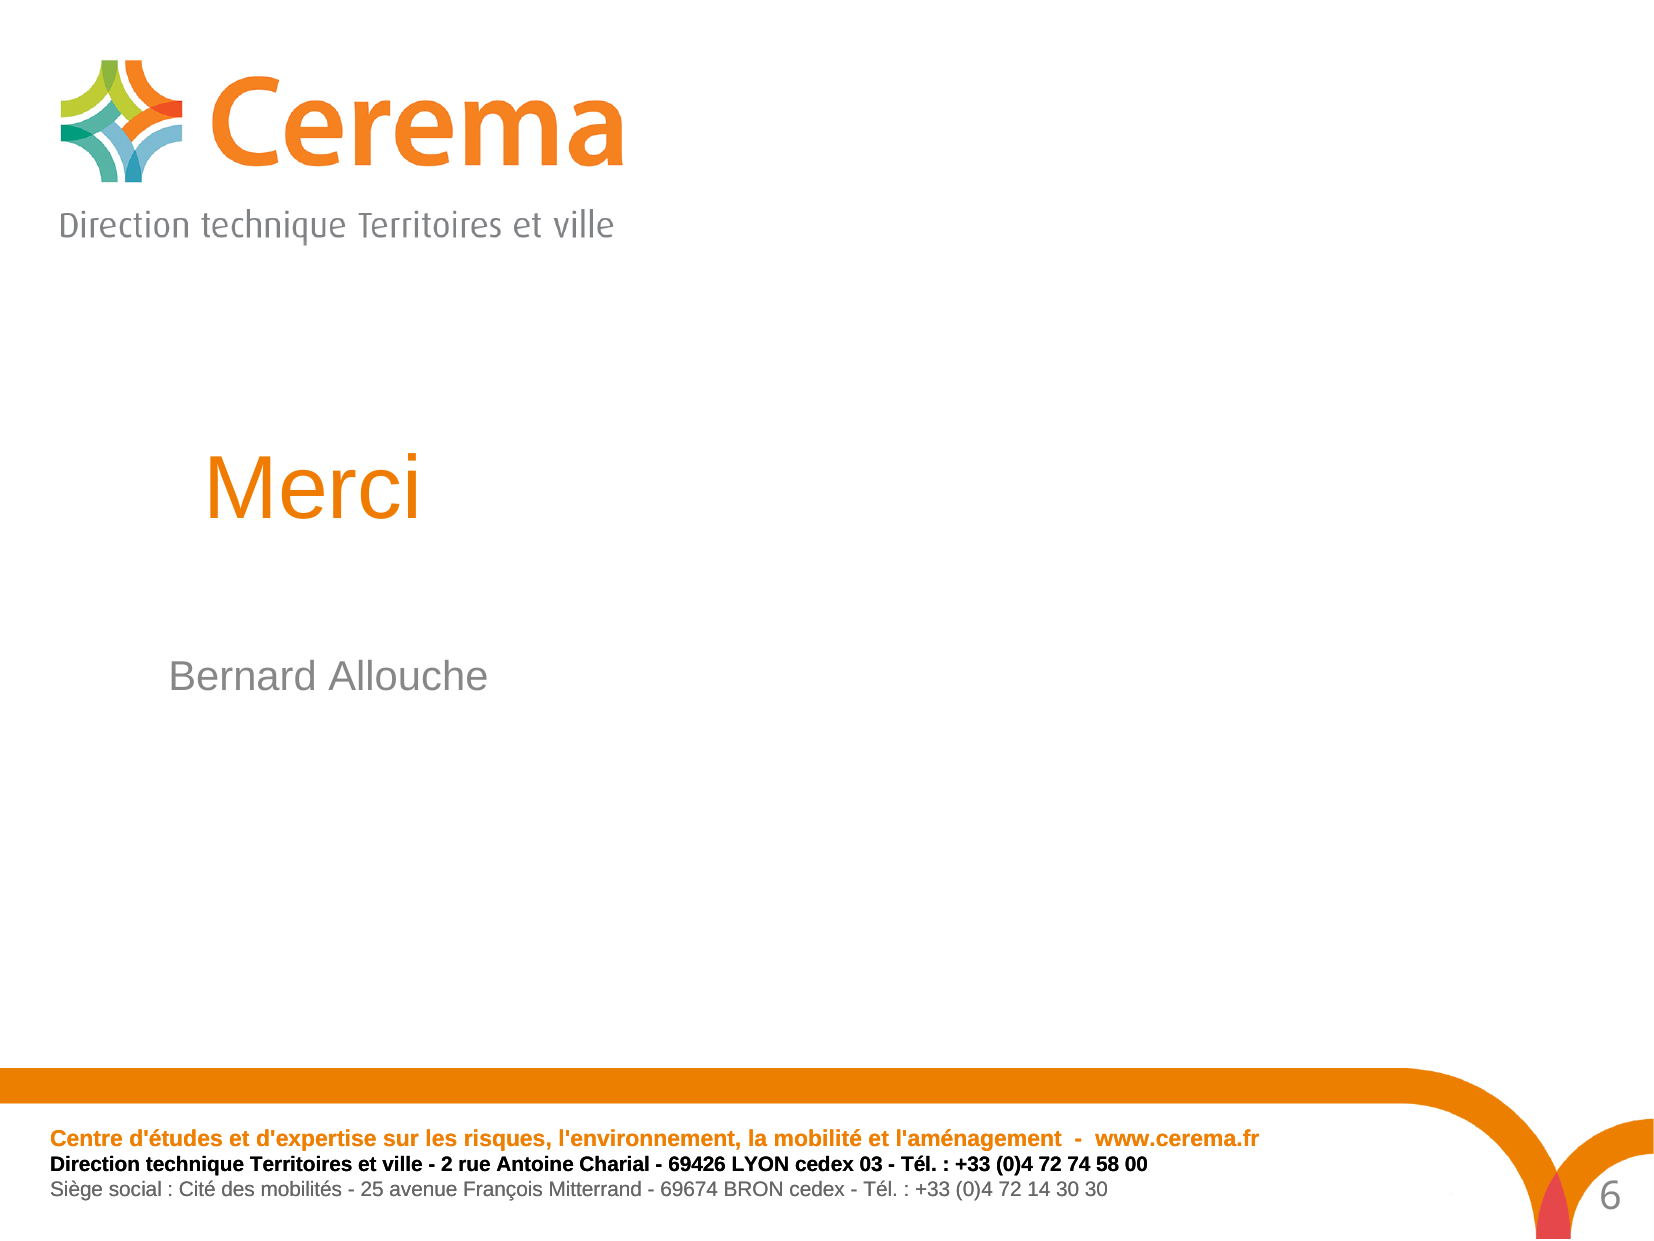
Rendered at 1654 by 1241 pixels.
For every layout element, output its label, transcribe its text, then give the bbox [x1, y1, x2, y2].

text_box Bernard Allouche [153, 641, 1595, 957]
picture [0, 1068, 1654, 1239]
text_box Merci [188, 442, 1465, 554]
picture [0, 0, 684, 291]
text_box Centre d'études et d'expertise sur les risques, l'environnement, la mobilité et l'aménagement - www.cerema.fr Direction technique Territoires et ville - 2 rue Antoine Charial - 69426 LYON cedex 03 - Tél. : +33 (0)4 72 74 58 00 Siège social : Cité des mobilités - 25 avenue François Mitterrand - 69674 BRON cedex - Tél. : +33 (0)4 72 14 30 30 [35, 1116, 1394, 1217]
